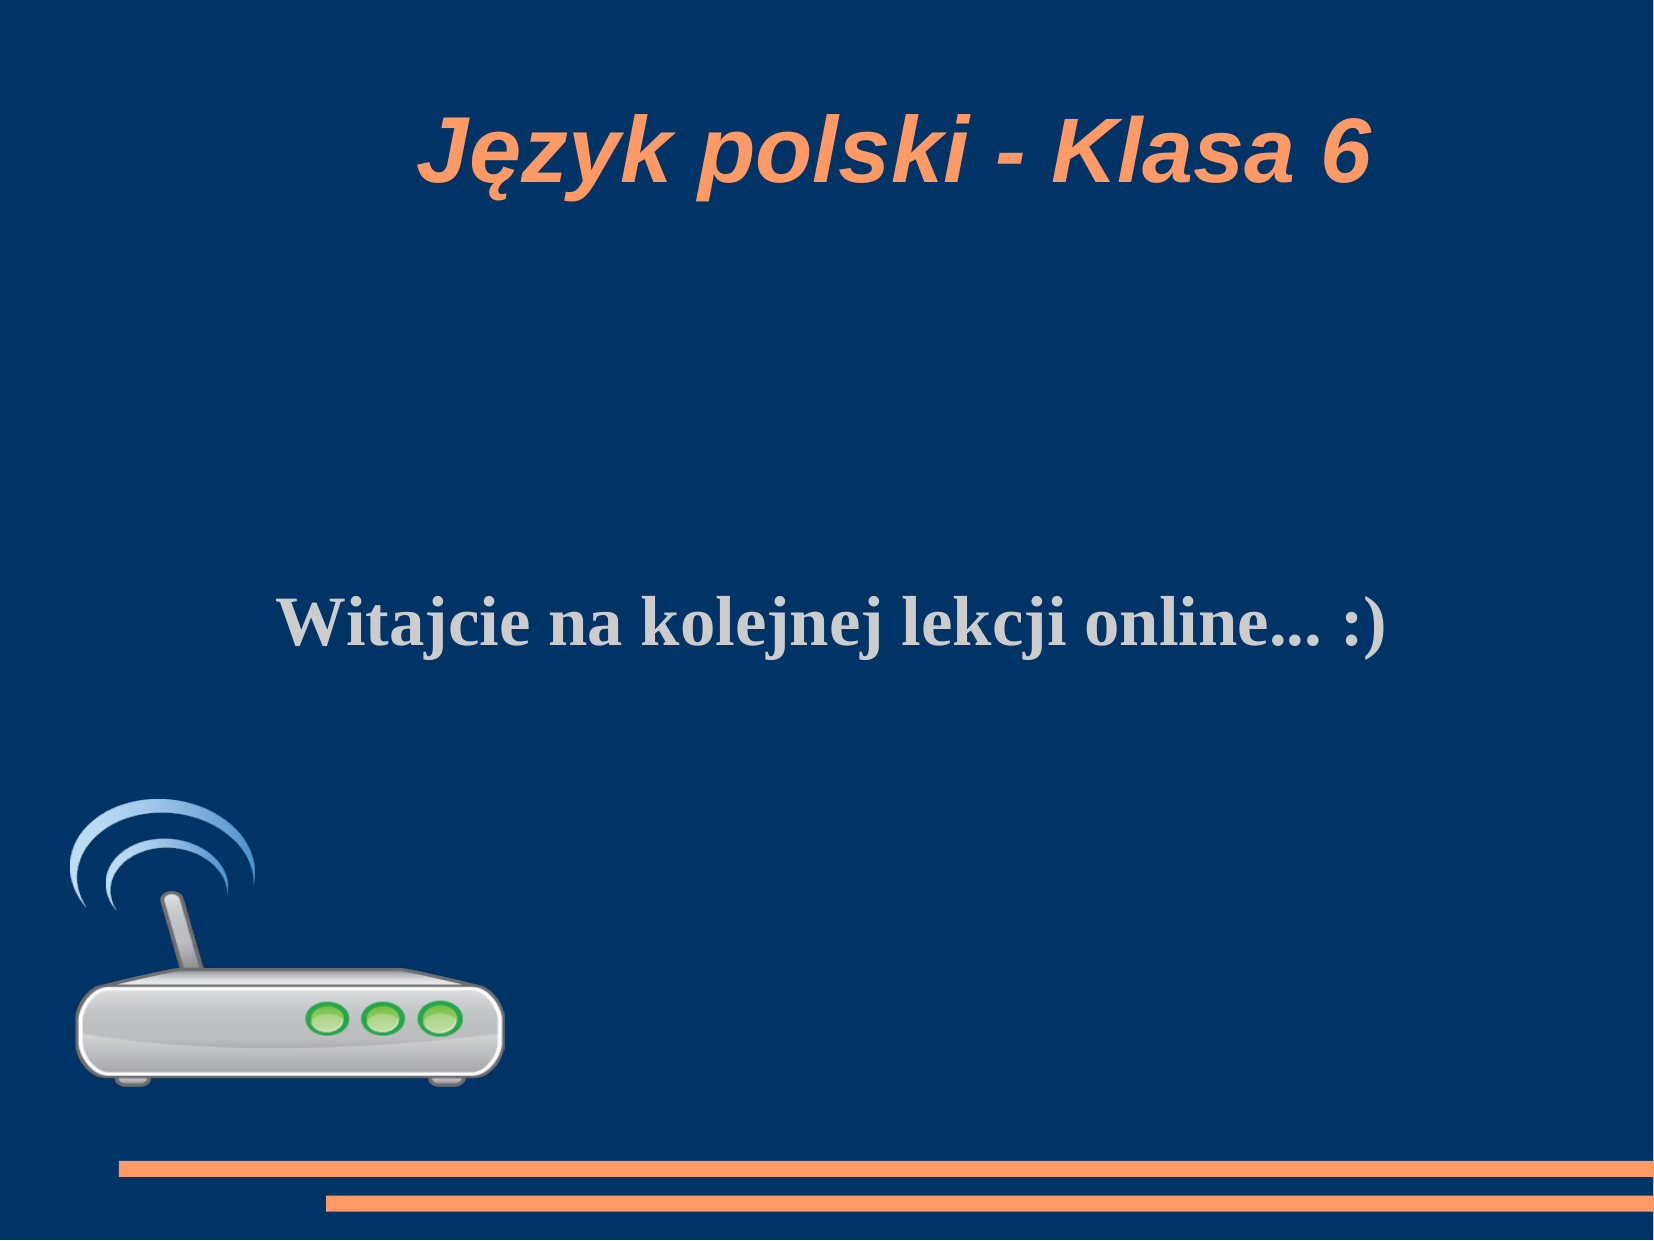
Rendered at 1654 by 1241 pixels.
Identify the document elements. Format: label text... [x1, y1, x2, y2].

picture [70, 799, 505, 1087]
title Język polski - Klasa 6 [121, 46, 1534, 254]
subtitle Witajcie na kolejnej lekcji online... :) [121, 322, 1561, 1132]
